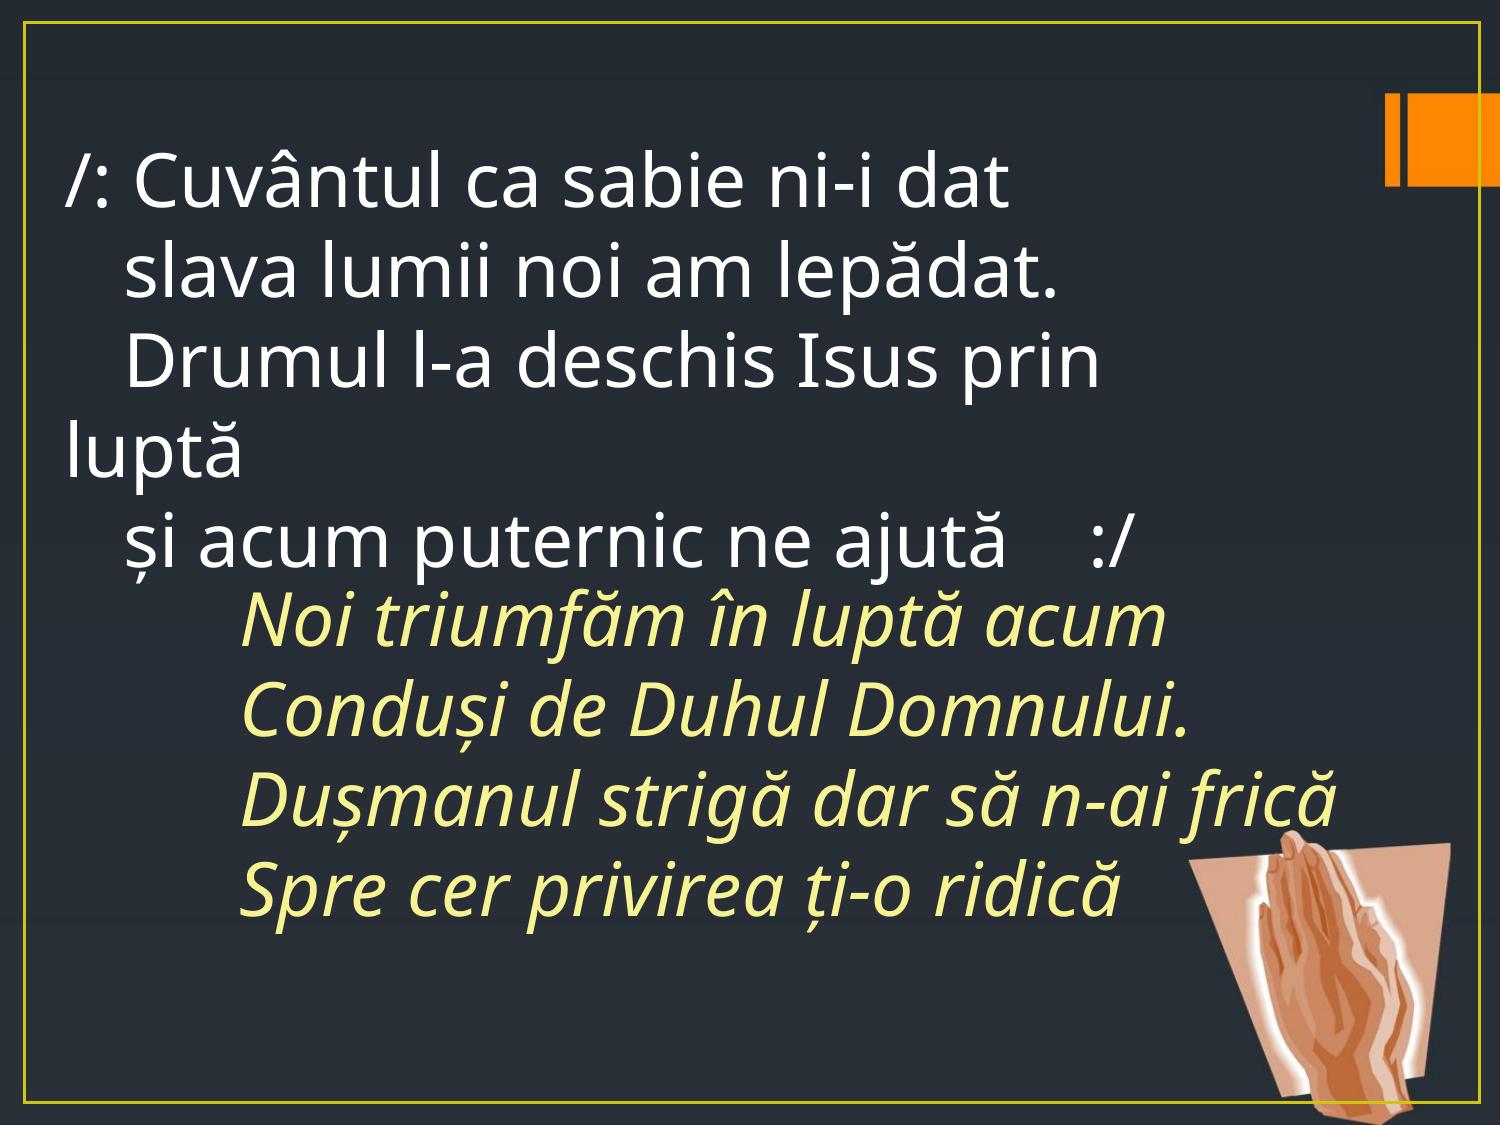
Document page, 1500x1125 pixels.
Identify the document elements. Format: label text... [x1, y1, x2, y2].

picture [0, 0, 1500, 1125]
text_box Noi triumfăm în luptă acum Conduşi de Duhul Domnului. Duşmanul strigă dar să n-ai frică Spre cer privirea ţi-o ridică [225, 563, 1426, 939]
text_box /: Cuvântul ca sabie ni-i dat slava lumii noi am lepădat. Drumul l-a deschis Isus prin luptă şi acum puternic ne ajută :/ [50, 124, 1251, 591]
